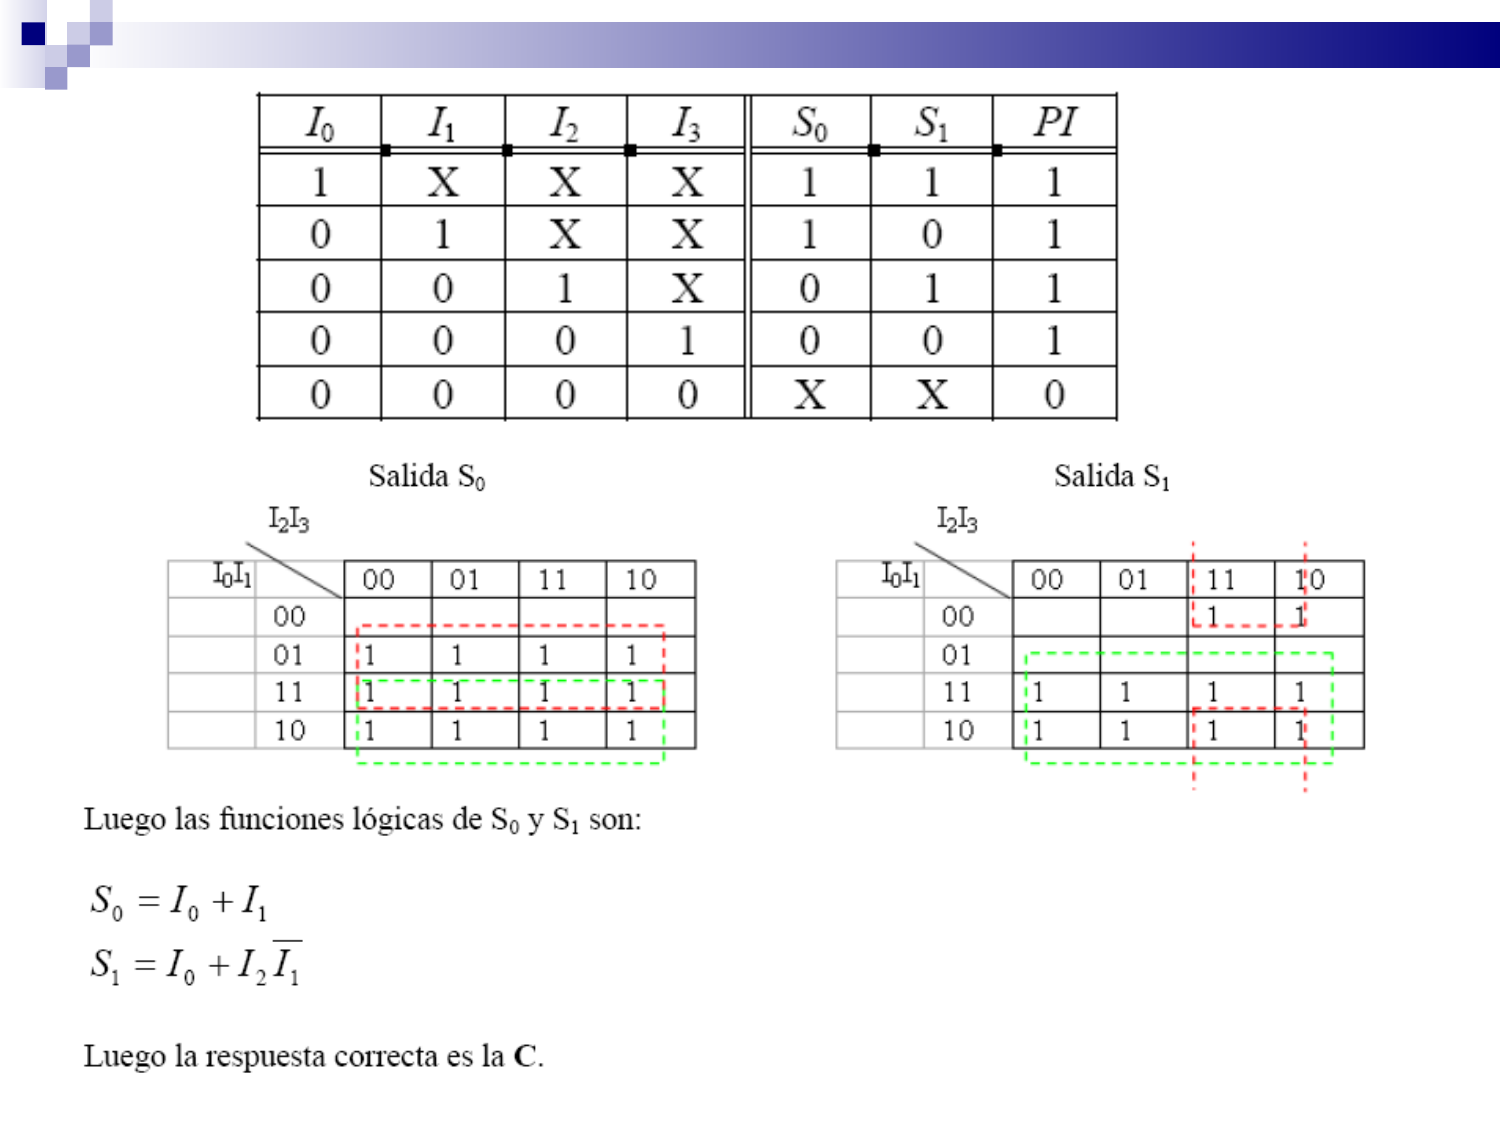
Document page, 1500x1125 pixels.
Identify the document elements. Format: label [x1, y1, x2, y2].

picture [53, 78, 1376, 1085]
